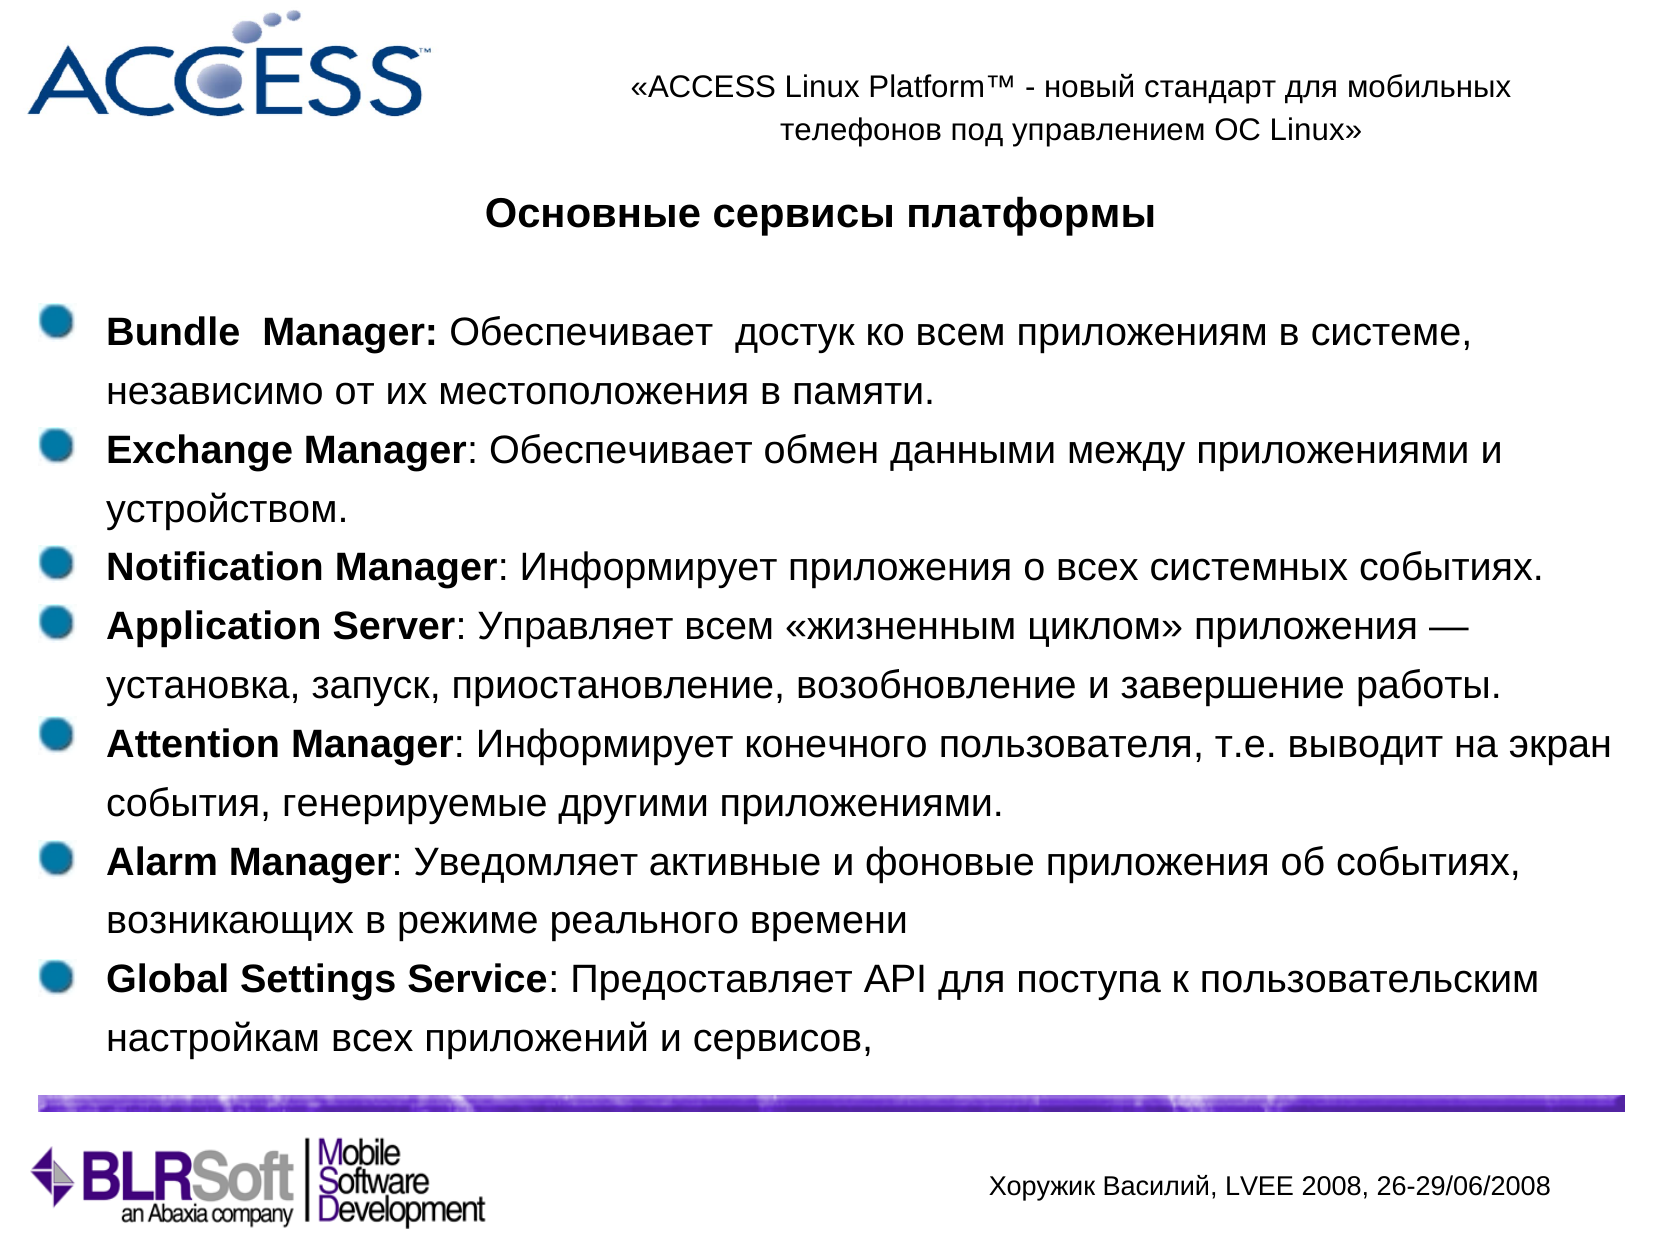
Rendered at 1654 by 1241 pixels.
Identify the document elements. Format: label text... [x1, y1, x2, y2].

picture [38, 840, 77, 879]
picture [38, 716, 77, 755]
text_box Bundle Manager: Обеспечивает достук ко всем приложениям в системе, независимо от их местоположения в памяти. Exchange Manager: Обеспечивает обмен данными между приложениями и устройством. Notification Manager: Информирует приложения о всех системных событиях. Application Server: Управляет всем «жизненным циклом» приложения — установка, запуск, приостановление, возобновление и завершение работы. Attention Manager: Информирует конечного пользователя, т.е. выводит на экран события, генерируемые другими приложениями. Alarm Manager: Уведомляет активные и фоновые приложения об событиях, возникающих в режиме реального времени Global Settings Service: Предоставляет API для поступа к пользовательским настройкам всех приложений и сервисов, [106, 290, 1636, 1064]
title «ACCESS Linux Platform™ - новый стандарт для мобильных телефонов под управлением ОС Linux» [560, 0, 1583, 208]
picture [17, 5, 443, 119]
picture [38, 545, 77, 584]
text_box Основные сервисы платформы [466, 173, 1176, 237]
picture [38, 959, 77, 997]
text_box Хоружик Василий, LVEE 2008, 26-29/06/2008 [885, 1121, 1654, 1241]
picture [38, 427, 77, 466]
picture [38, 303, 77, 342]
picture [38, 1095, 1625, 1112]
picture [38, 604, 77, 643]
picture [15, 1121, 502, 1241]
